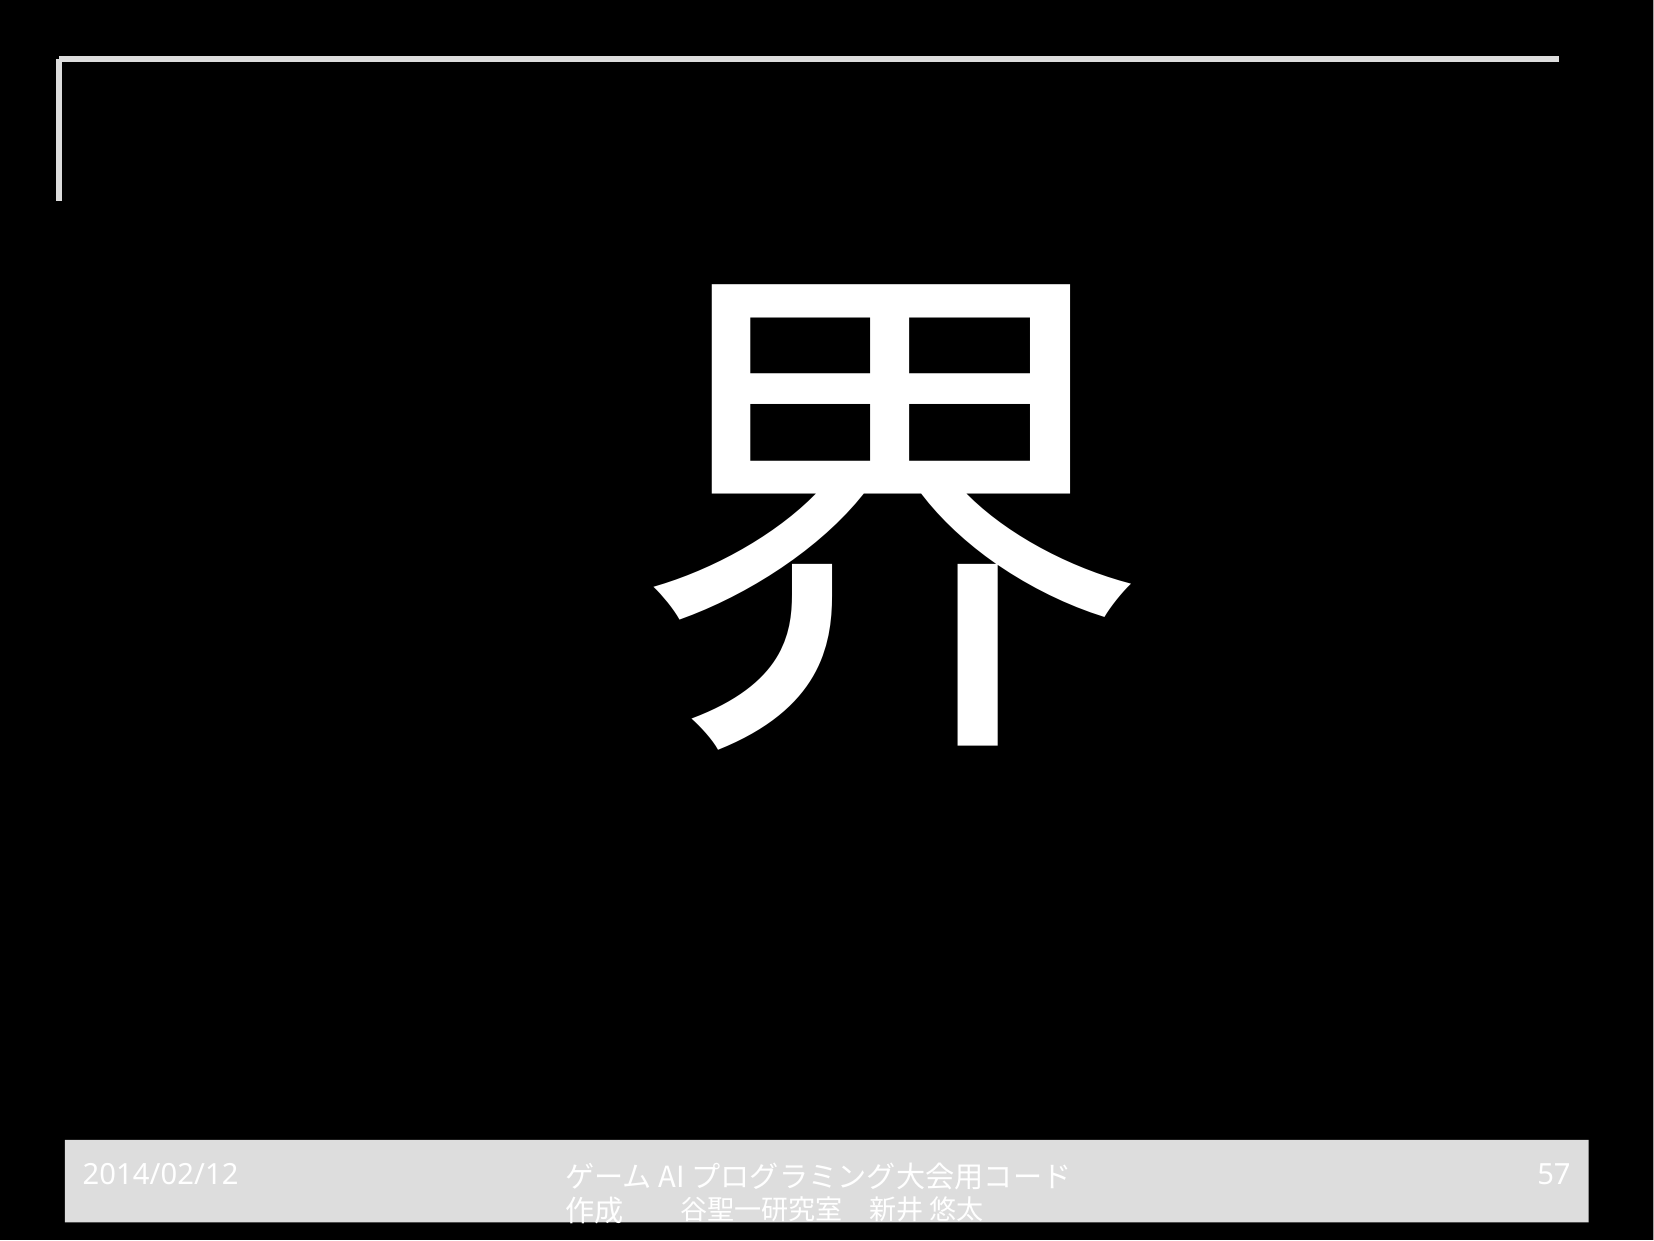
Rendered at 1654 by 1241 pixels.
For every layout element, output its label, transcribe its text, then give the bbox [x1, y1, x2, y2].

text_box 世界 [94, 94, 1565, 1111]
